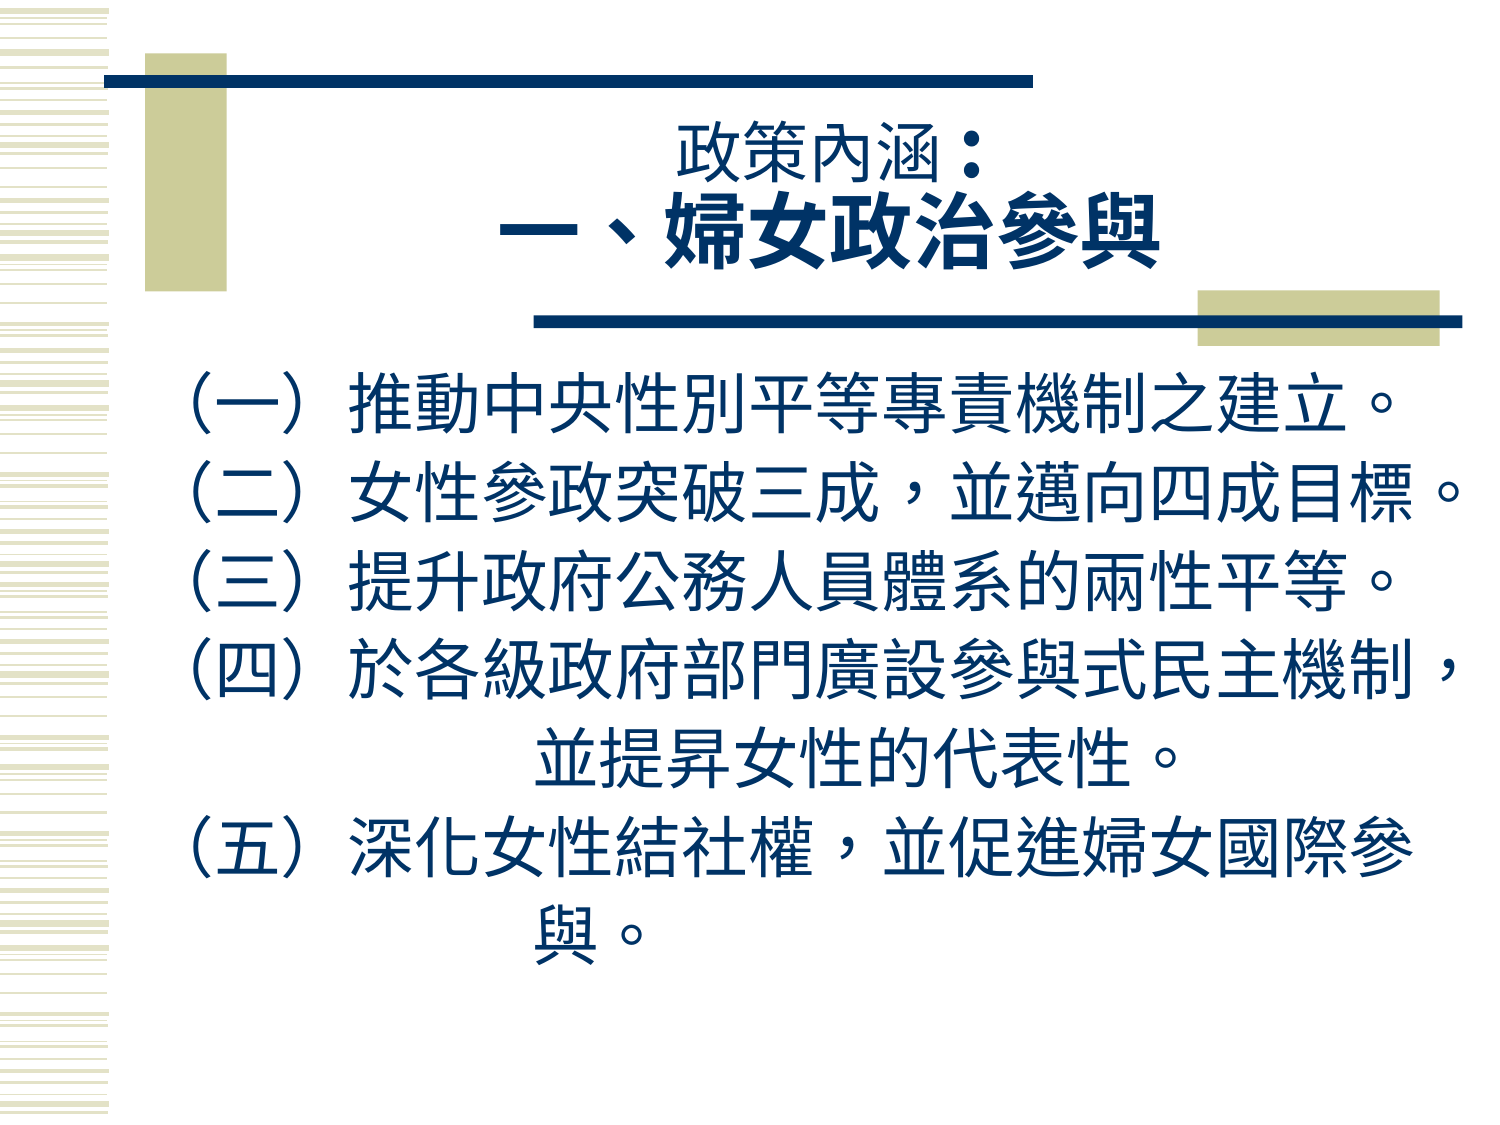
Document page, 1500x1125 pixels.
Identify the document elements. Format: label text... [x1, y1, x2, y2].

title 政策內涵: 一、婦女政治參與 [225, 99, 1436, 288]
list （一）推動中央性別平等專責機制之建立。 （二）女性參政突破三成，並邁向四成目標。 （三）提升政府公務人員體系的兩性平等。 （四）於各級政府部門廣設參與式民主機制， 並提昇女性的代表性。 （五）深化女性結社權，並促進婦女國際參 與。 [132, 363, 1439, 1000]
